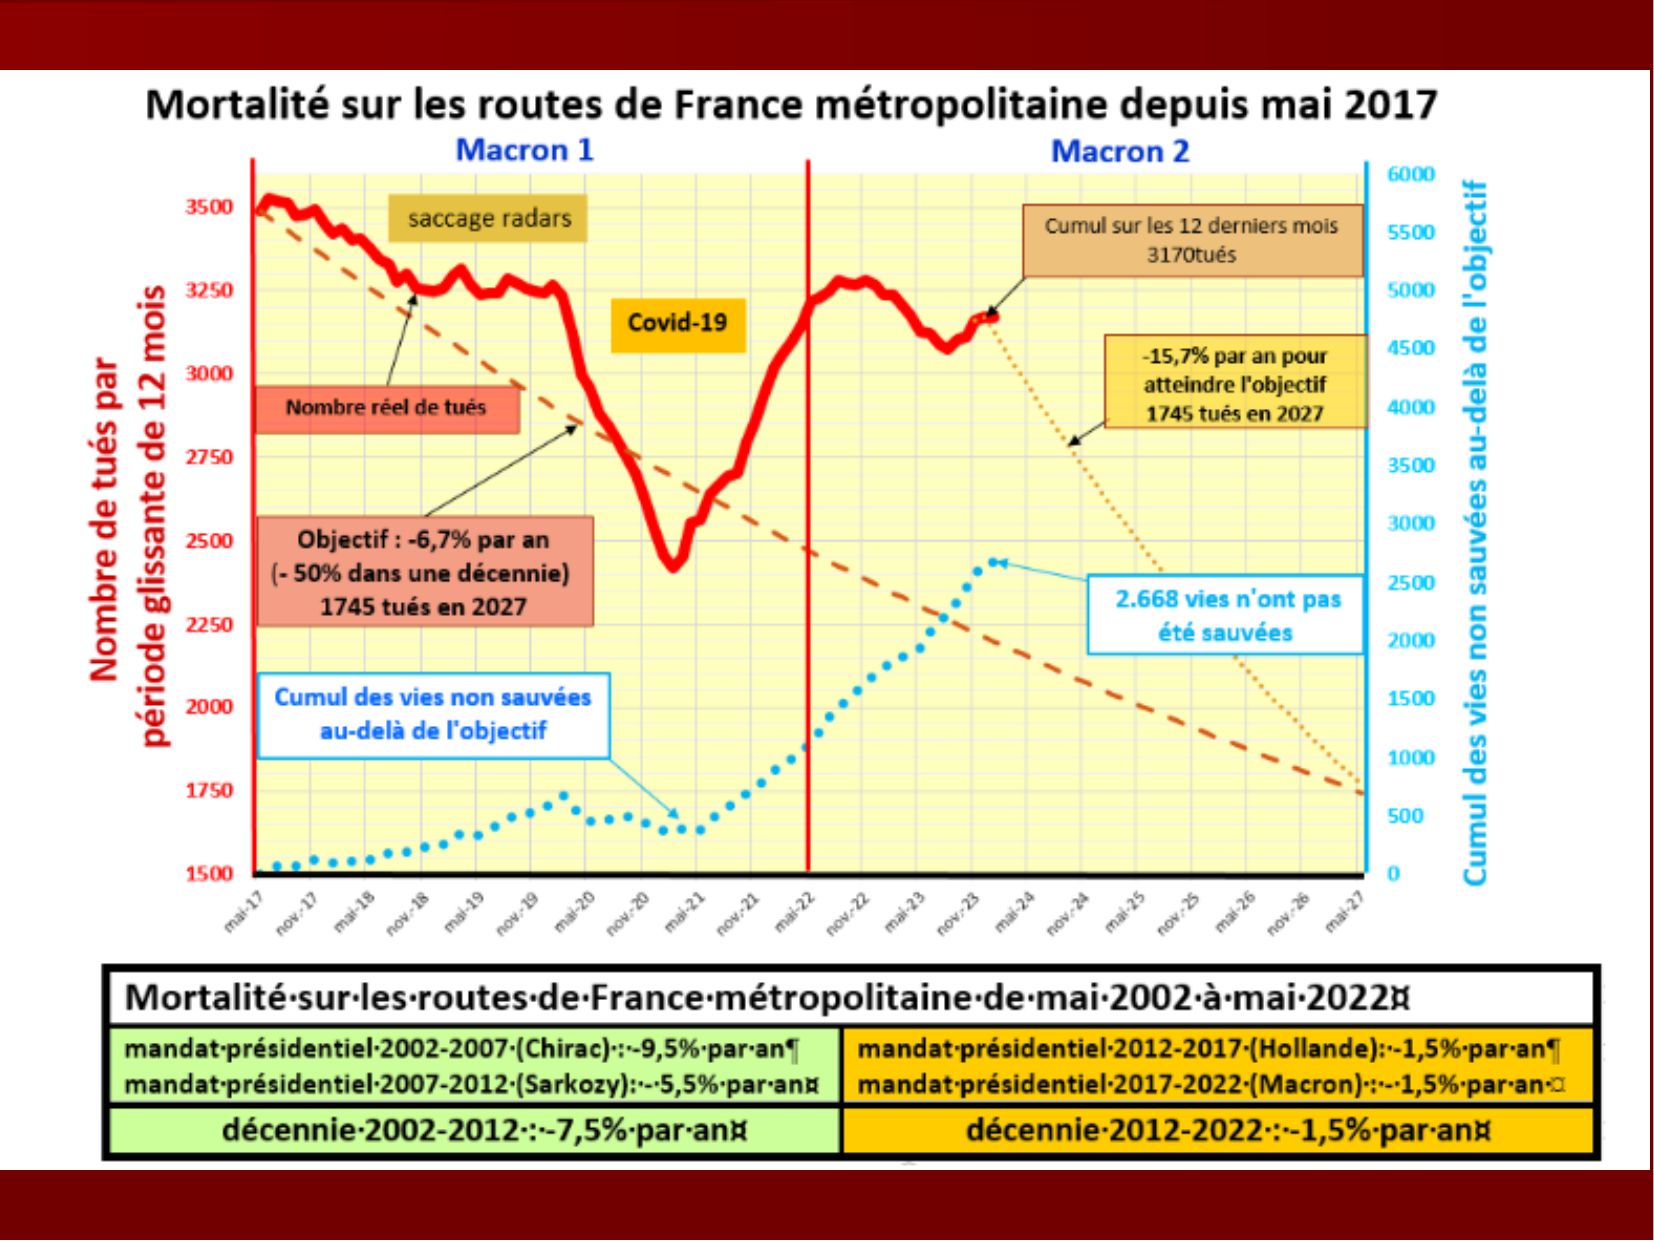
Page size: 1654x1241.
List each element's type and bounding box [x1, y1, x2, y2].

picture [0, 70, 1650, 1170]
